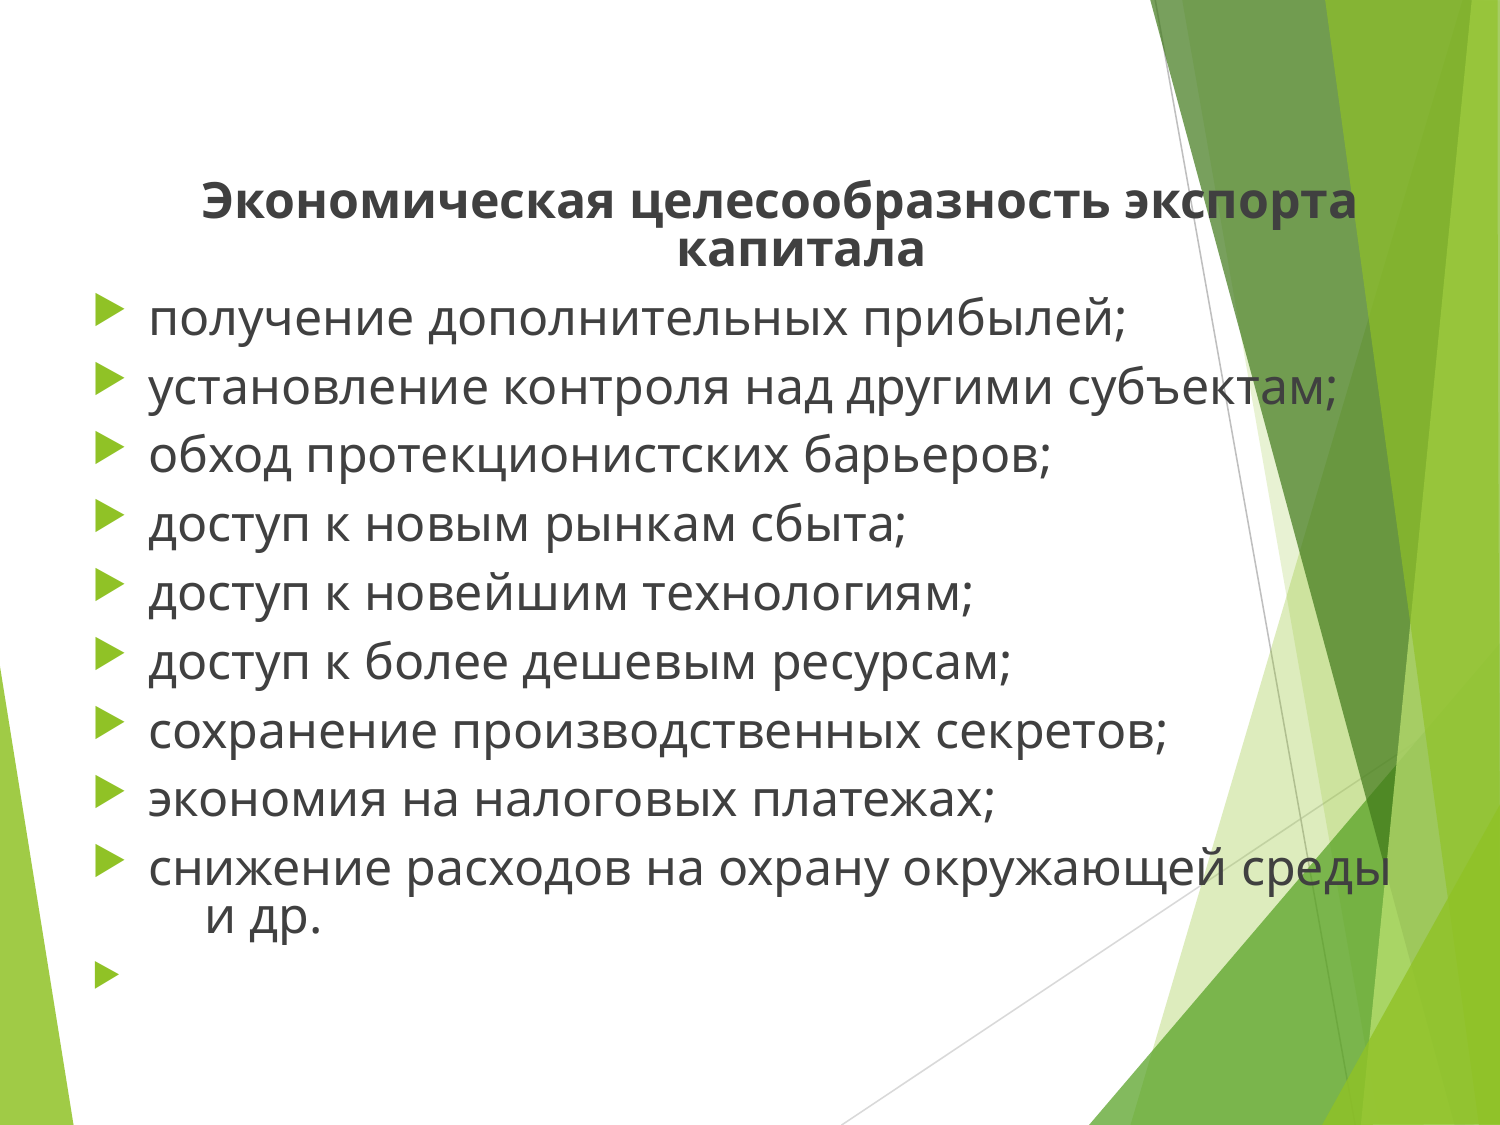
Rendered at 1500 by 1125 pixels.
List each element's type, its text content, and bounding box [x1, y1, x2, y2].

list Экономическая целесообразность экспорта капитала получение дополнительных прибылей; установление контроля над другими субъектам; обход протекционистских барьеров; доступ к новым рынкам сбыта; доступ к новейшим технологиям; доступ к более дешевым ресурсам; сохранение производственных секретов; экономия на налоговых платежах; снижение расходов на охрану окружающей среды и др. [76, 101, 1427, 977]
